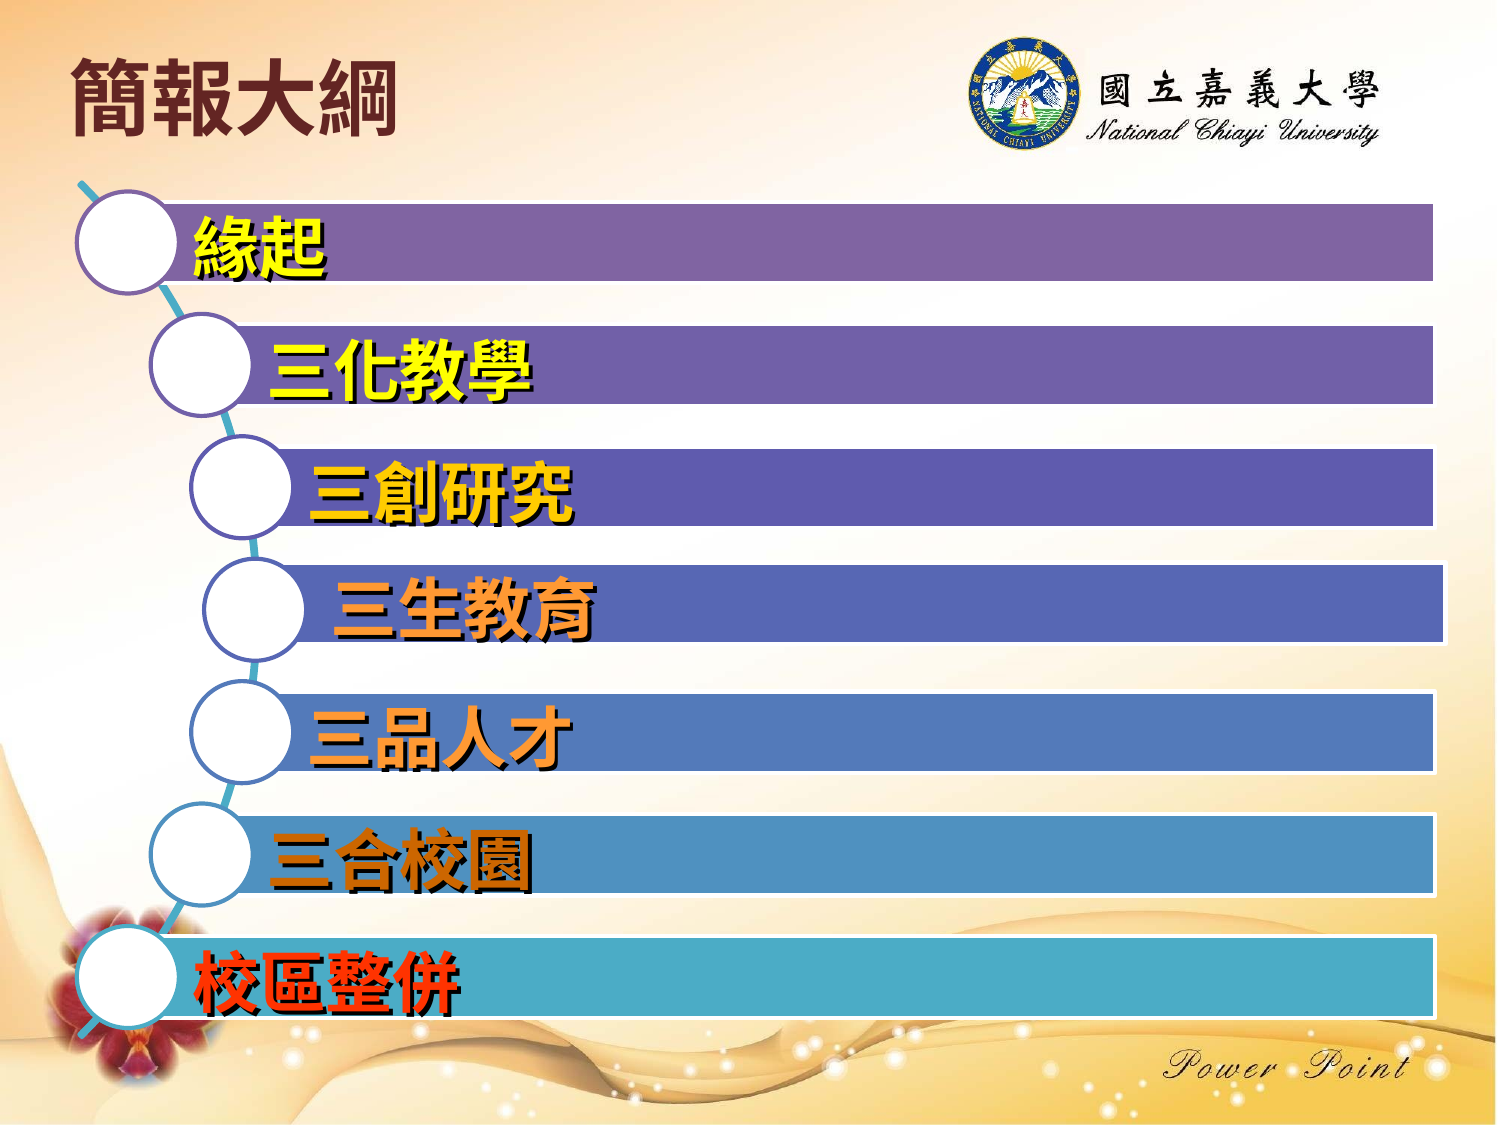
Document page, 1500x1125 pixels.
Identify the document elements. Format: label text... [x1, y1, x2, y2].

text_box [76, 191, 179, 294]
text_box 緣起 [159, 201, 1435, 284]
text_box [150, 313, 253, 416]
text_box 三化教學 [234, 324, 1435, 406]
text_box [191, 681, 294, 784]
text_box 三品人才 [273, 691, 1435, 774]
text_box [191, 436, 294, 539]
text_box [150, 803, 253, 906]
text_box 校區整併 [160, 936, 1435, 1018]
text_box [204, 558, 307, 661]
text_box 三生教育 [276, 562, 1446, 645]
text_box 三合校園 [233, 813, 1435, 896]
text_box [76, 925, 179, 1029]
text_box 三創研究 [273, 446, 1435, 529]
title 簡報大綱 [53, 30, 1279, 161]
